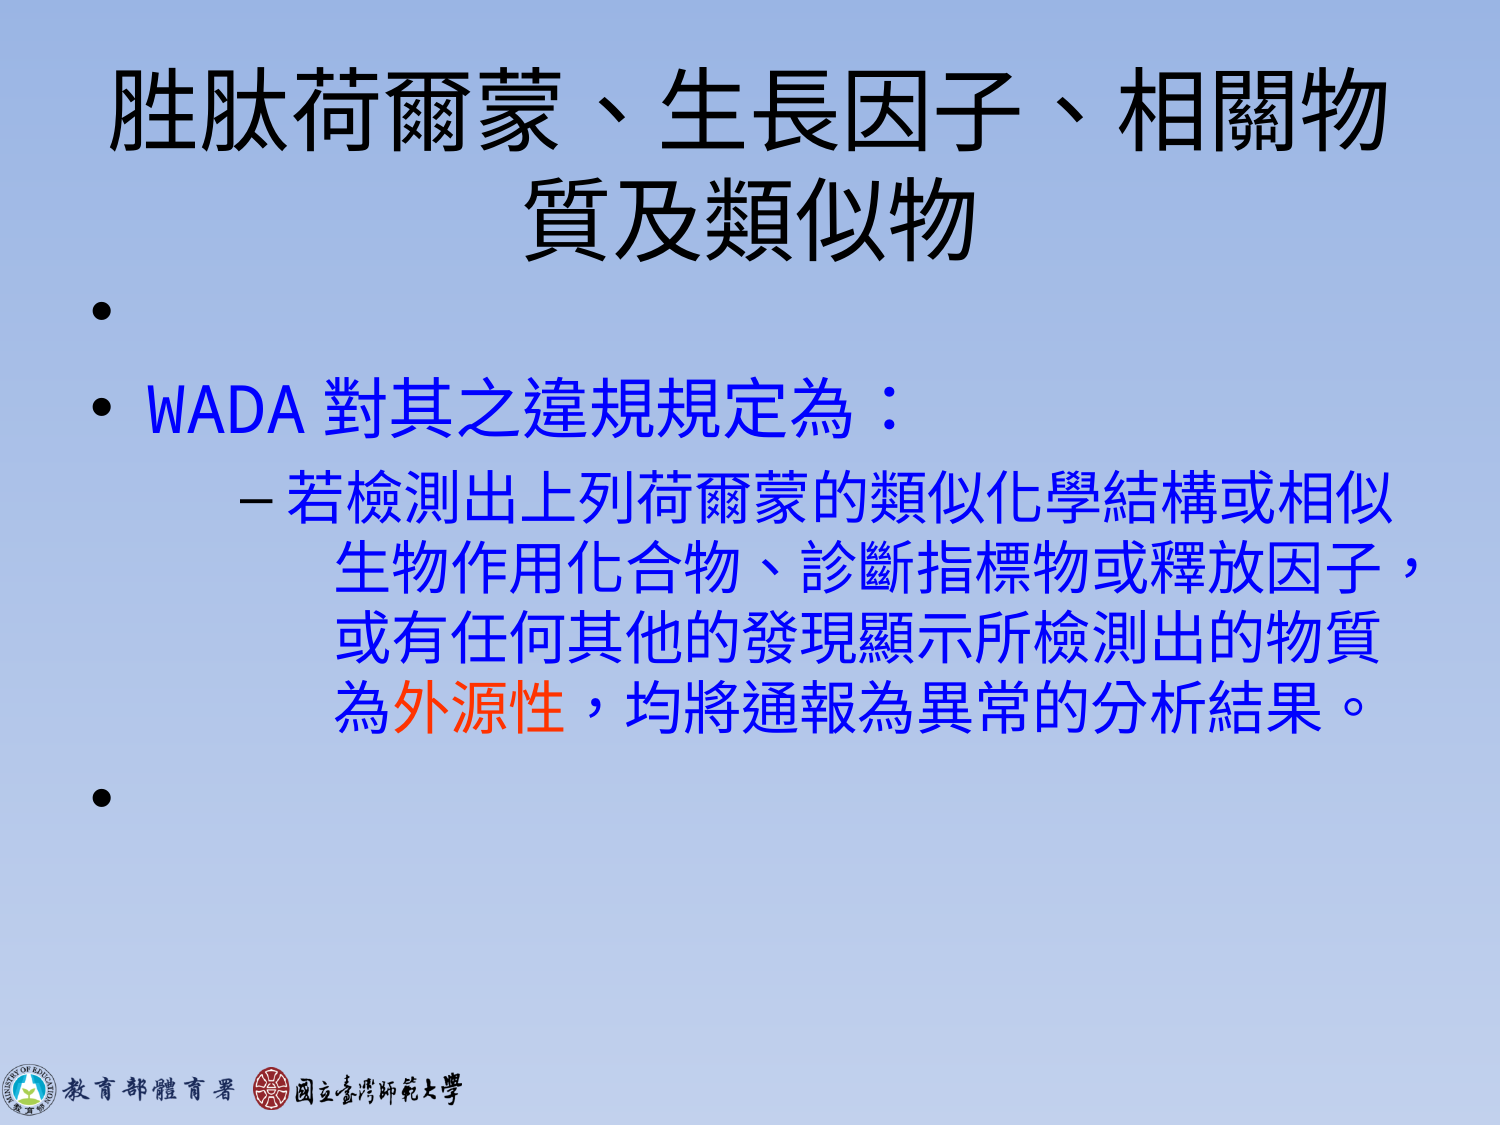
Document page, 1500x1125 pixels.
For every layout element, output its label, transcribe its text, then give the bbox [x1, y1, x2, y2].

title 胜肽荷爾蒙、生長因子、相關物質及類似物 [75, 45, 1426, 233]
list WADA對其之違規規定為： 若檢測出上列荷爾蒙的類似化學結構或相似生物作用化合物、診斷指標物或釋放因子，或有任何其他的發現顯示所檢測出的物質為外源性，均將通報為異常的分析結果。 [75, 262, 1426, 1005]
